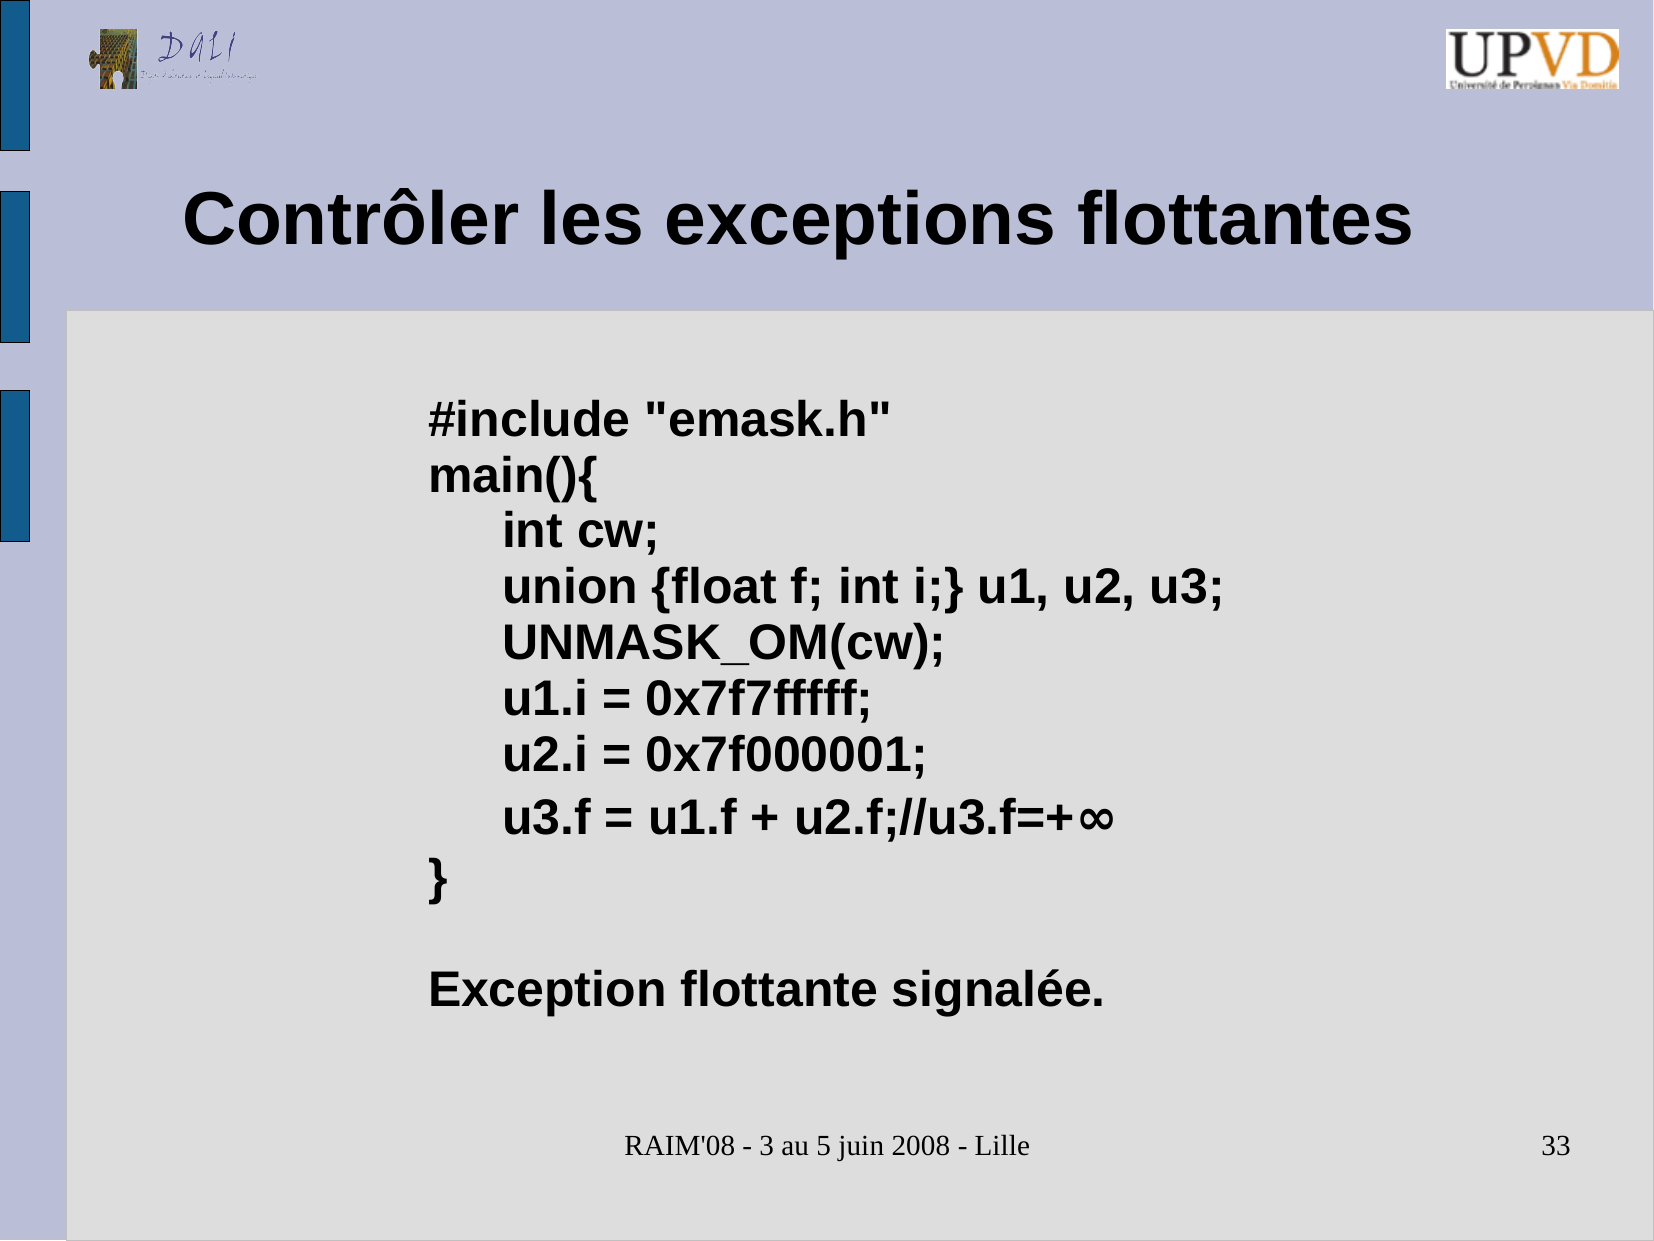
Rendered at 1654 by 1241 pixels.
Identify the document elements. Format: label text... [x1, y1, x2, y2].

text_box Contrôler les exceptions flottantes [167, 168, 1431, 268]
picture [1446, 29, 1619, 89]
text_box #include "emask.h" main(){ int cw; union {float f; int i;} u1, u2, u3; UNMASK_OM(cw); u1.i = 0x7f7fffff; u2.i = 0x7f000001; u3.f = u1.f + u2.f;//u3.f=+∞ } Exception flottante signalée. [413, 383, 1241, 1035]
picture [88, 29, 261, 89]
